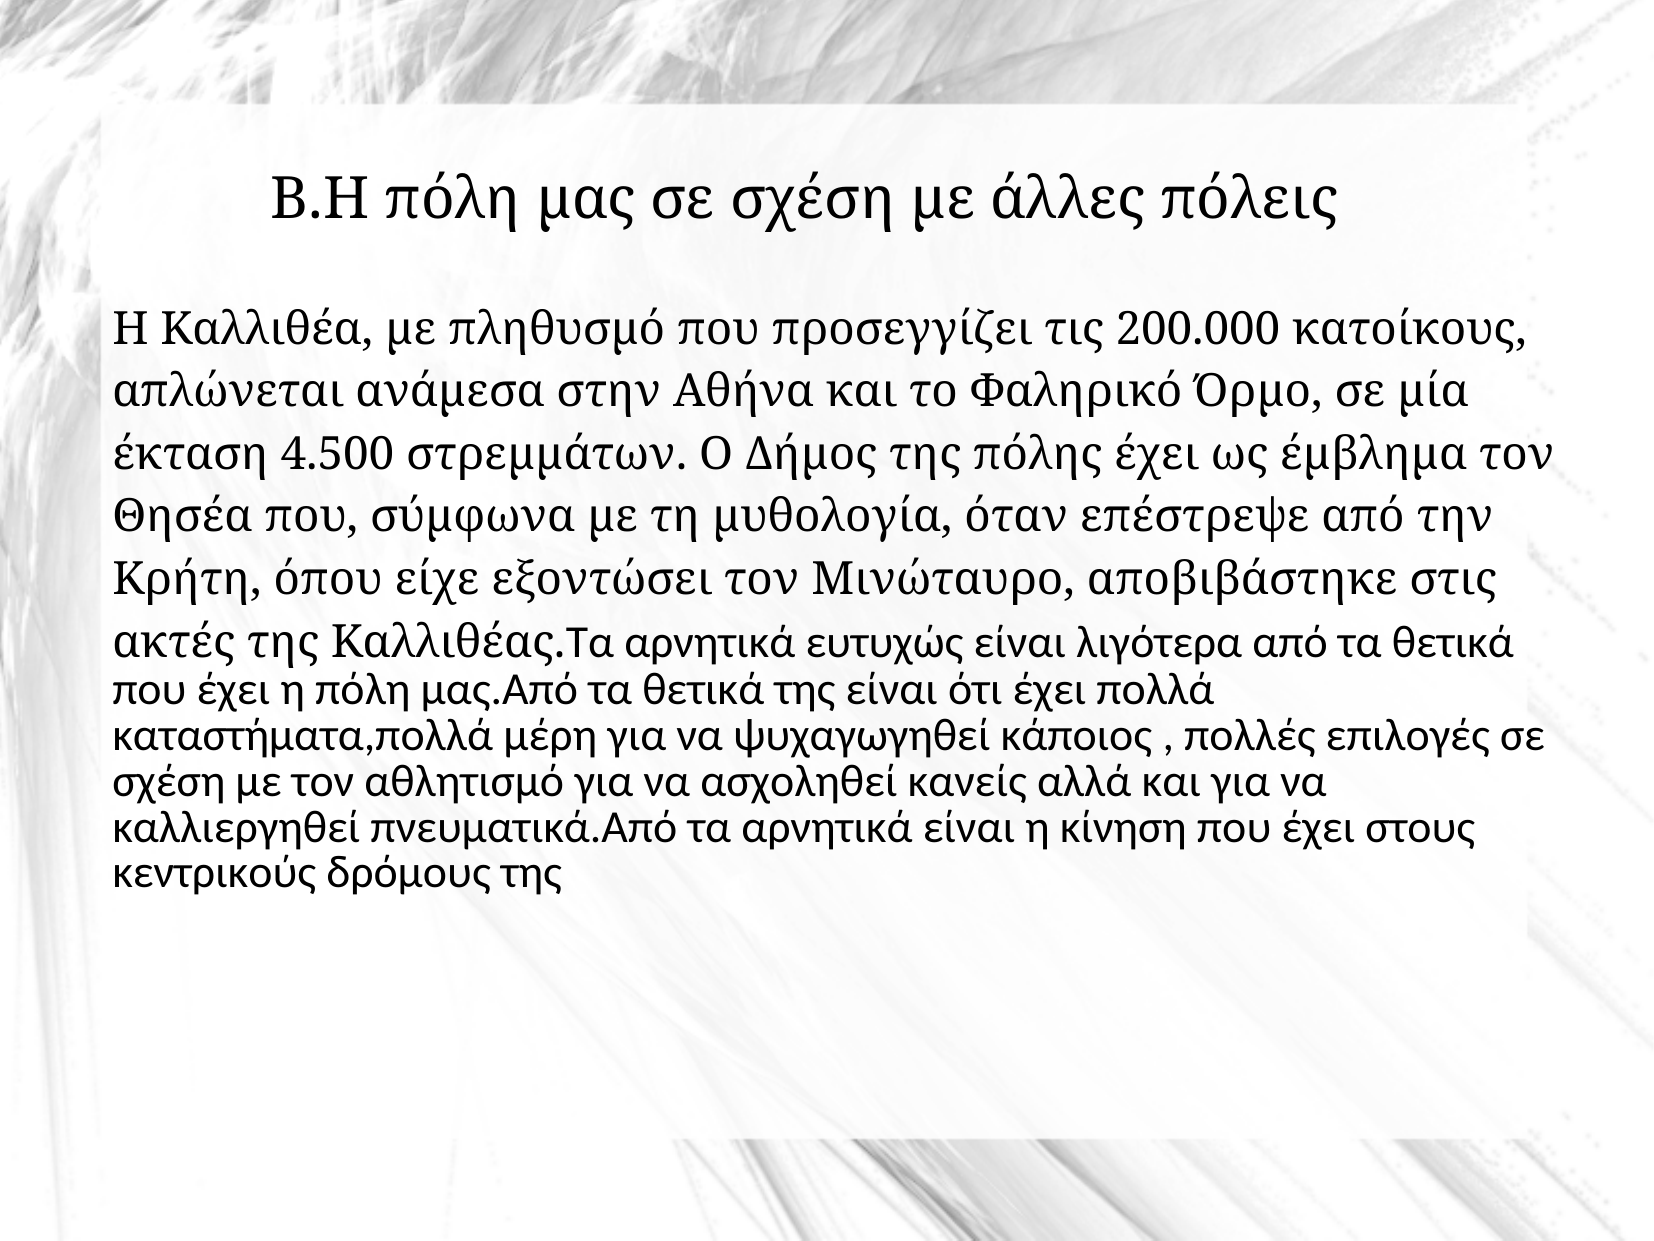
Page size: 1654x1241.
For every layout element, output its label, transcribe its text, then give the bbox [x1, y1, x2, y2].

picture [0, 0, 1654, 1241]
title Β.Η πόλη μας σε σχέση με άλλες πόλεις [118, 112, 1506, 281]
list Η Καλλιθέα, με πληθυσμό που προσεγγίζει τις 200.000 κατοίκους, απλώνεται ανάμεσα στην Αθήνα και το Φαληρικό Όρμο, σε μία έκταση 4.500 στρεμμάτων. Ο Δήμος της πόλης έχει ως έμβλημα τον Θησέα που, σύμφωνα με τη μυθολογία, όταν επέστρεψε από την Κρήτη, όπου είχε εξοντώσει τον Μινώταυρο, αποβιβάστηκε στις ακτές της Καλλιθέας.Τα αρνητικά ευτυχώς είναι λιγότερα από τα θετικά που έχει η πόλη μας.Από τα θετικά της είναι ότι έχει πολλά καταστήματα,πολλά μέρη για να ψυχαγωγηθεί κάποιος , πολλές επιλογές σε σχέση με τον αθλητισμό για να ασχοληθεί κανείς αλλά και για να καλλιεργηθεί πνευματικά.Από τα αρνητικά είναι η κίνηση που έχει στους κεντρικούς δρόμους της [112, 295, 1565, 921]
